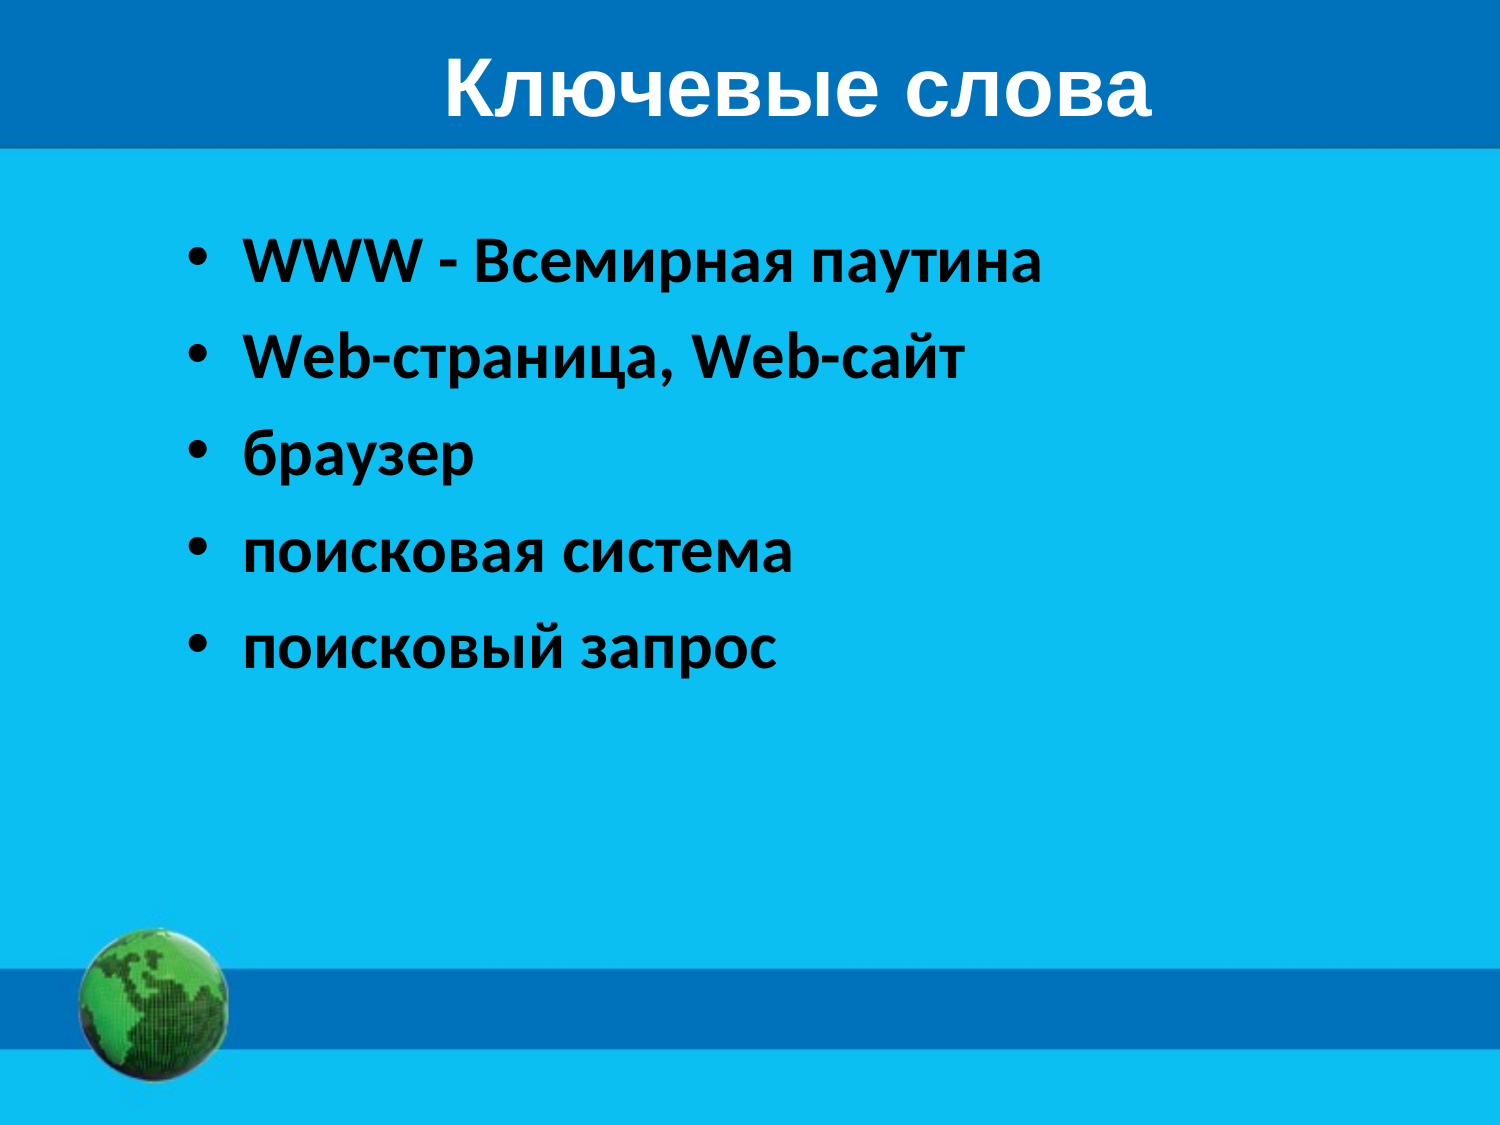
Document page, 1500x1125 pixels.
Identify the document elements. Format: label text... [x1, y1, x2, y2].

picture [0, 0, 1500, 146]
text_box WWW - Всемирная паутина Web-страница, Web-сайт браузер поисковая система поисковый запрос [171, 207, 1426, 816]
picture [0, 924, 1500, 1084]
text_box Ключевые слова [171, 30, 1426, 135]
